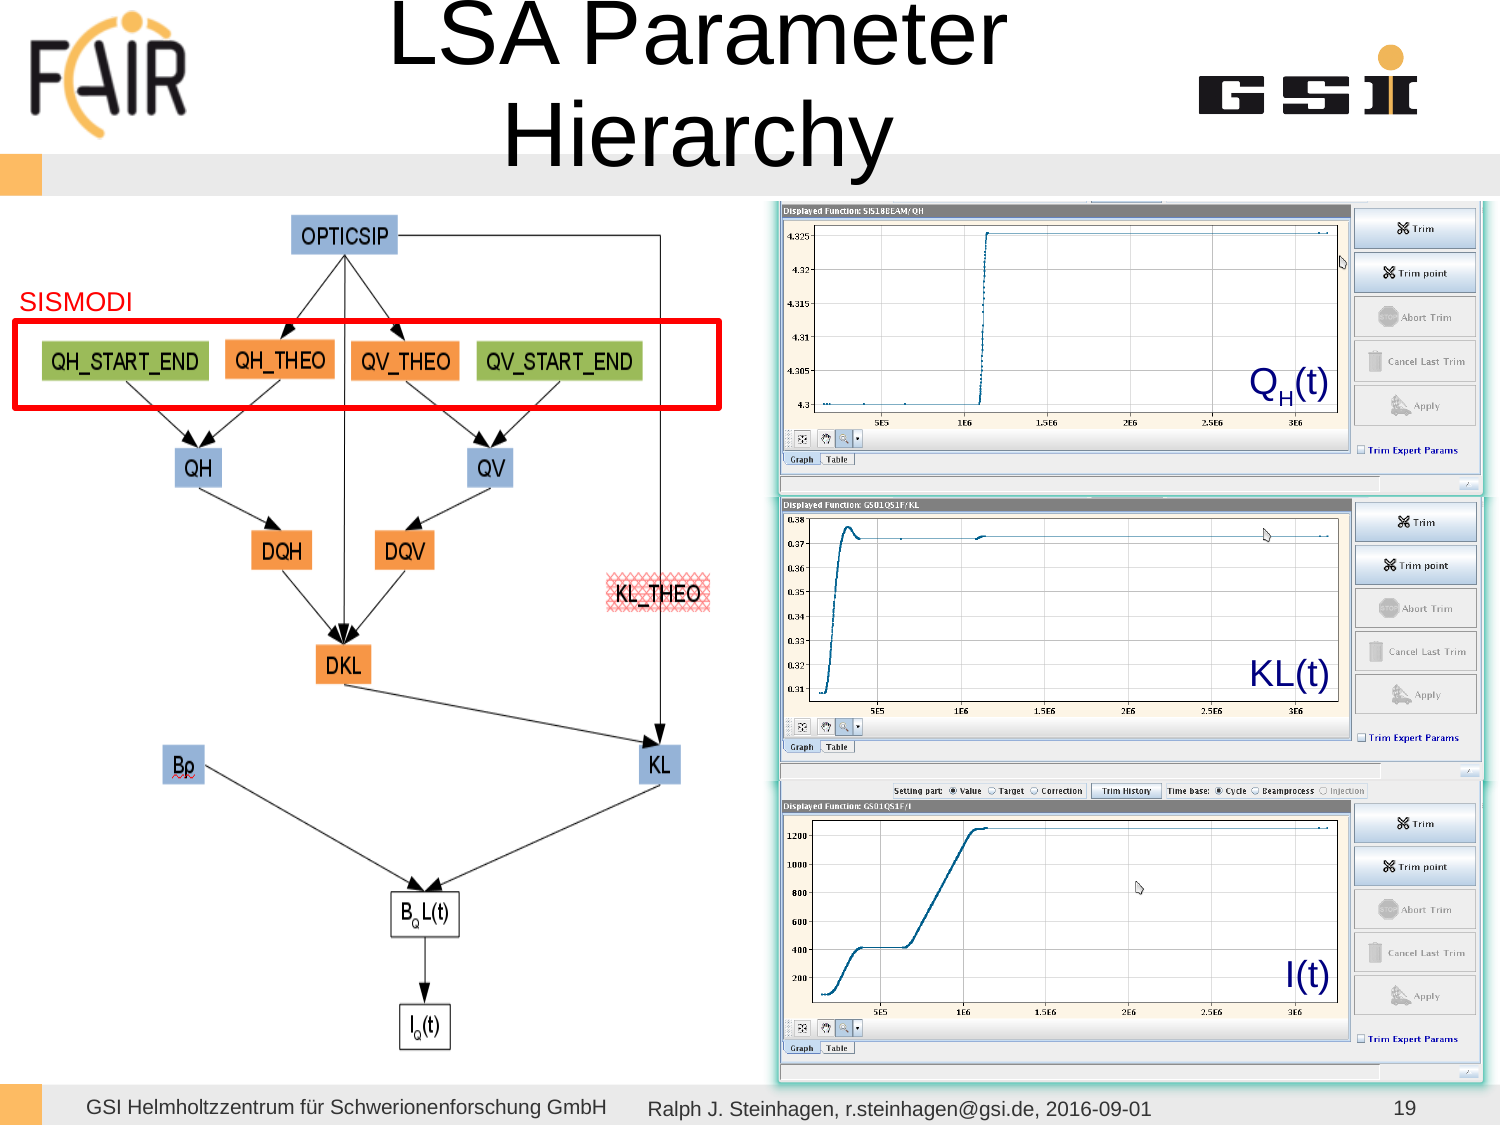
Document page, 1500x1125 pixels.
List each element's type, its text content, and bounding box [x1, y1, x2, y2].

text_box SISMODI [4, 279, 236, 325]
title LSA Parameter Hierarchy [217, 0, 1180, 187]
picture [753, 201, 1500, 1108]
text_box KL(t) [1234, 644, 1358, 744]
picture [38, 210, 719, 318]
picture [30, 9, 187, 141]
picture [38, 411, 719, 1065]
text_box QH(t) [1234, 353, 1354, 419]
text_box I(t) [1270, 946, 1358, 1003]
picture [38, 324, 716, 405]
picture [1197, 42, 1419, 117]
